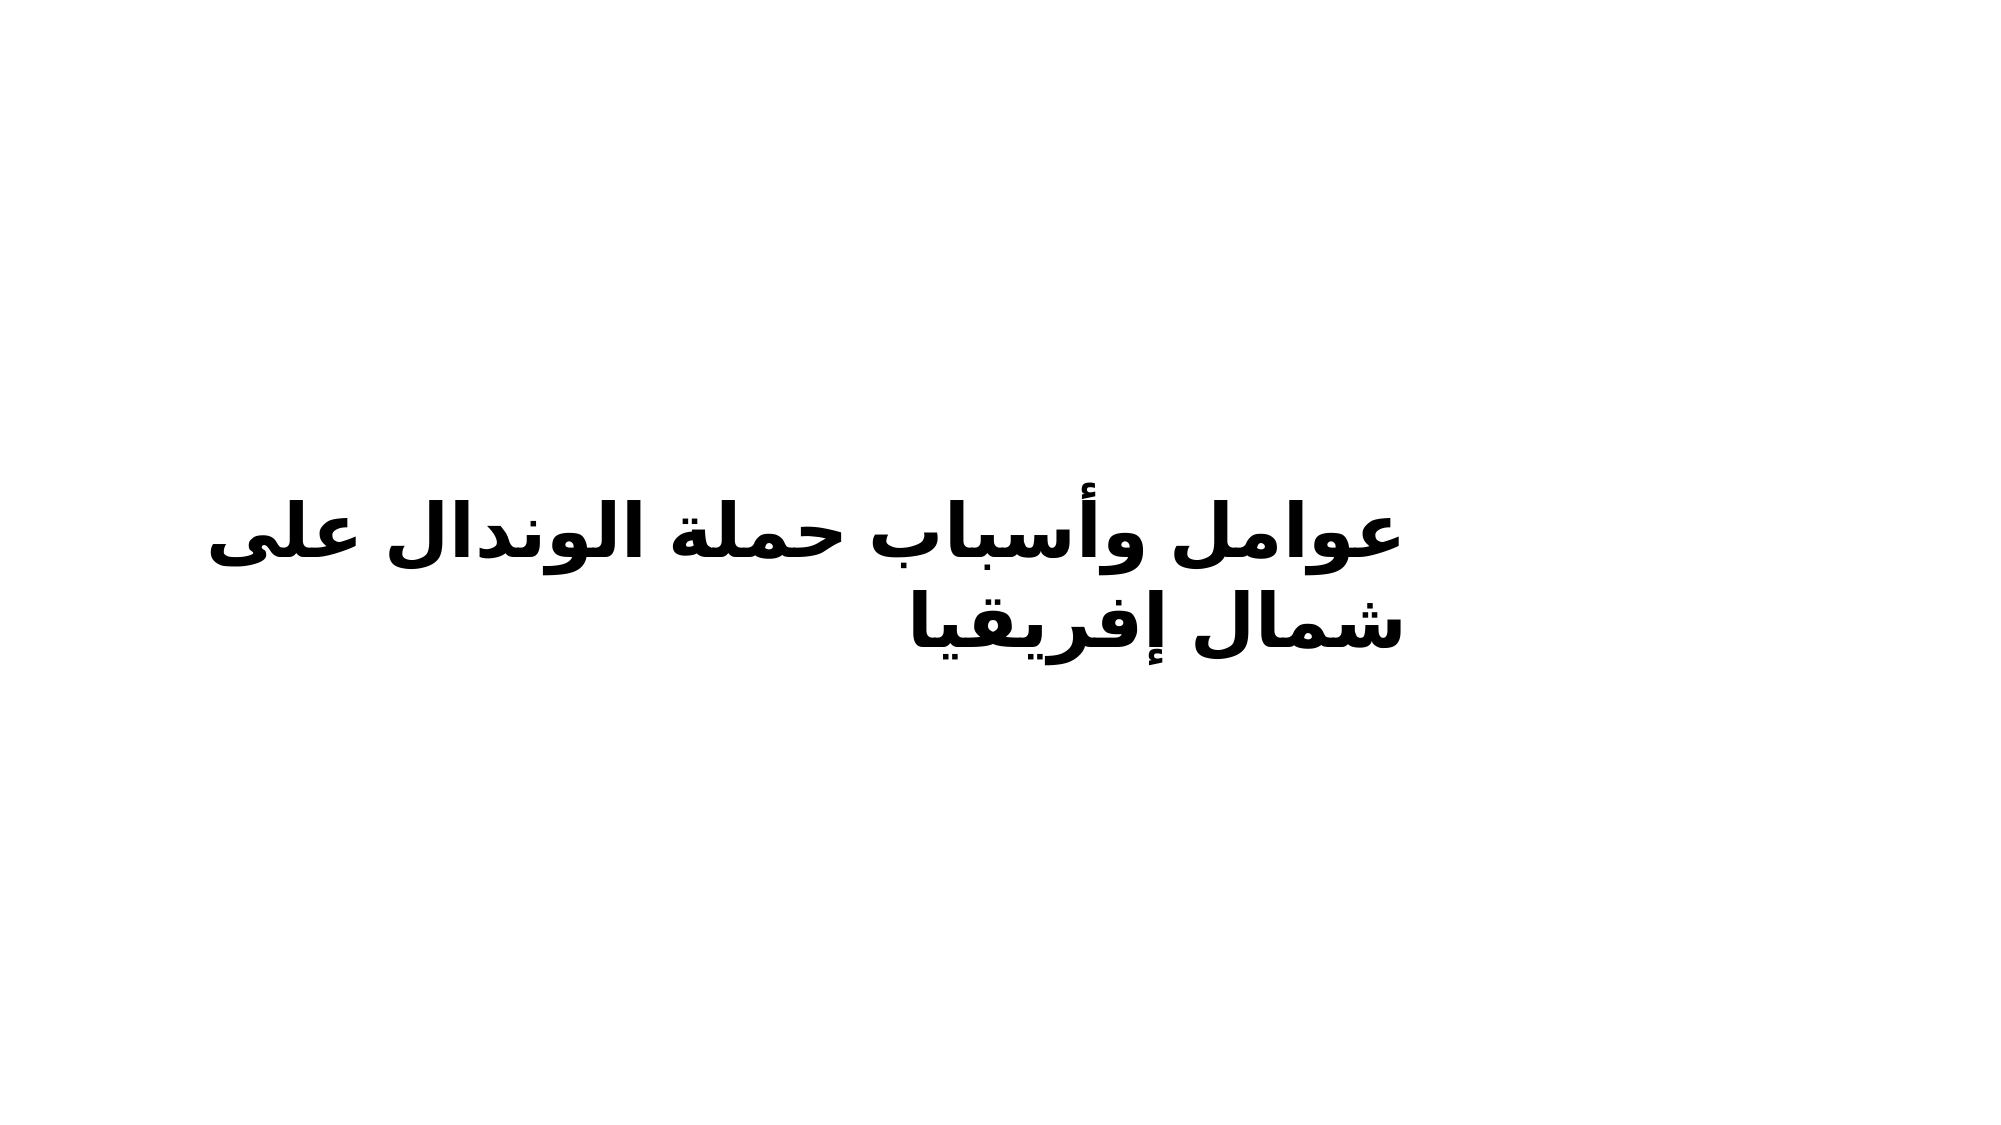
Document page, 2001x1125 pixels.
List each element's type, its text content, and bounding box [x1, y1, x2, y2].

text_box عوامل وأسباب حملة الوندال على شمال إفريقيا [190, 475, 1578, 582]
